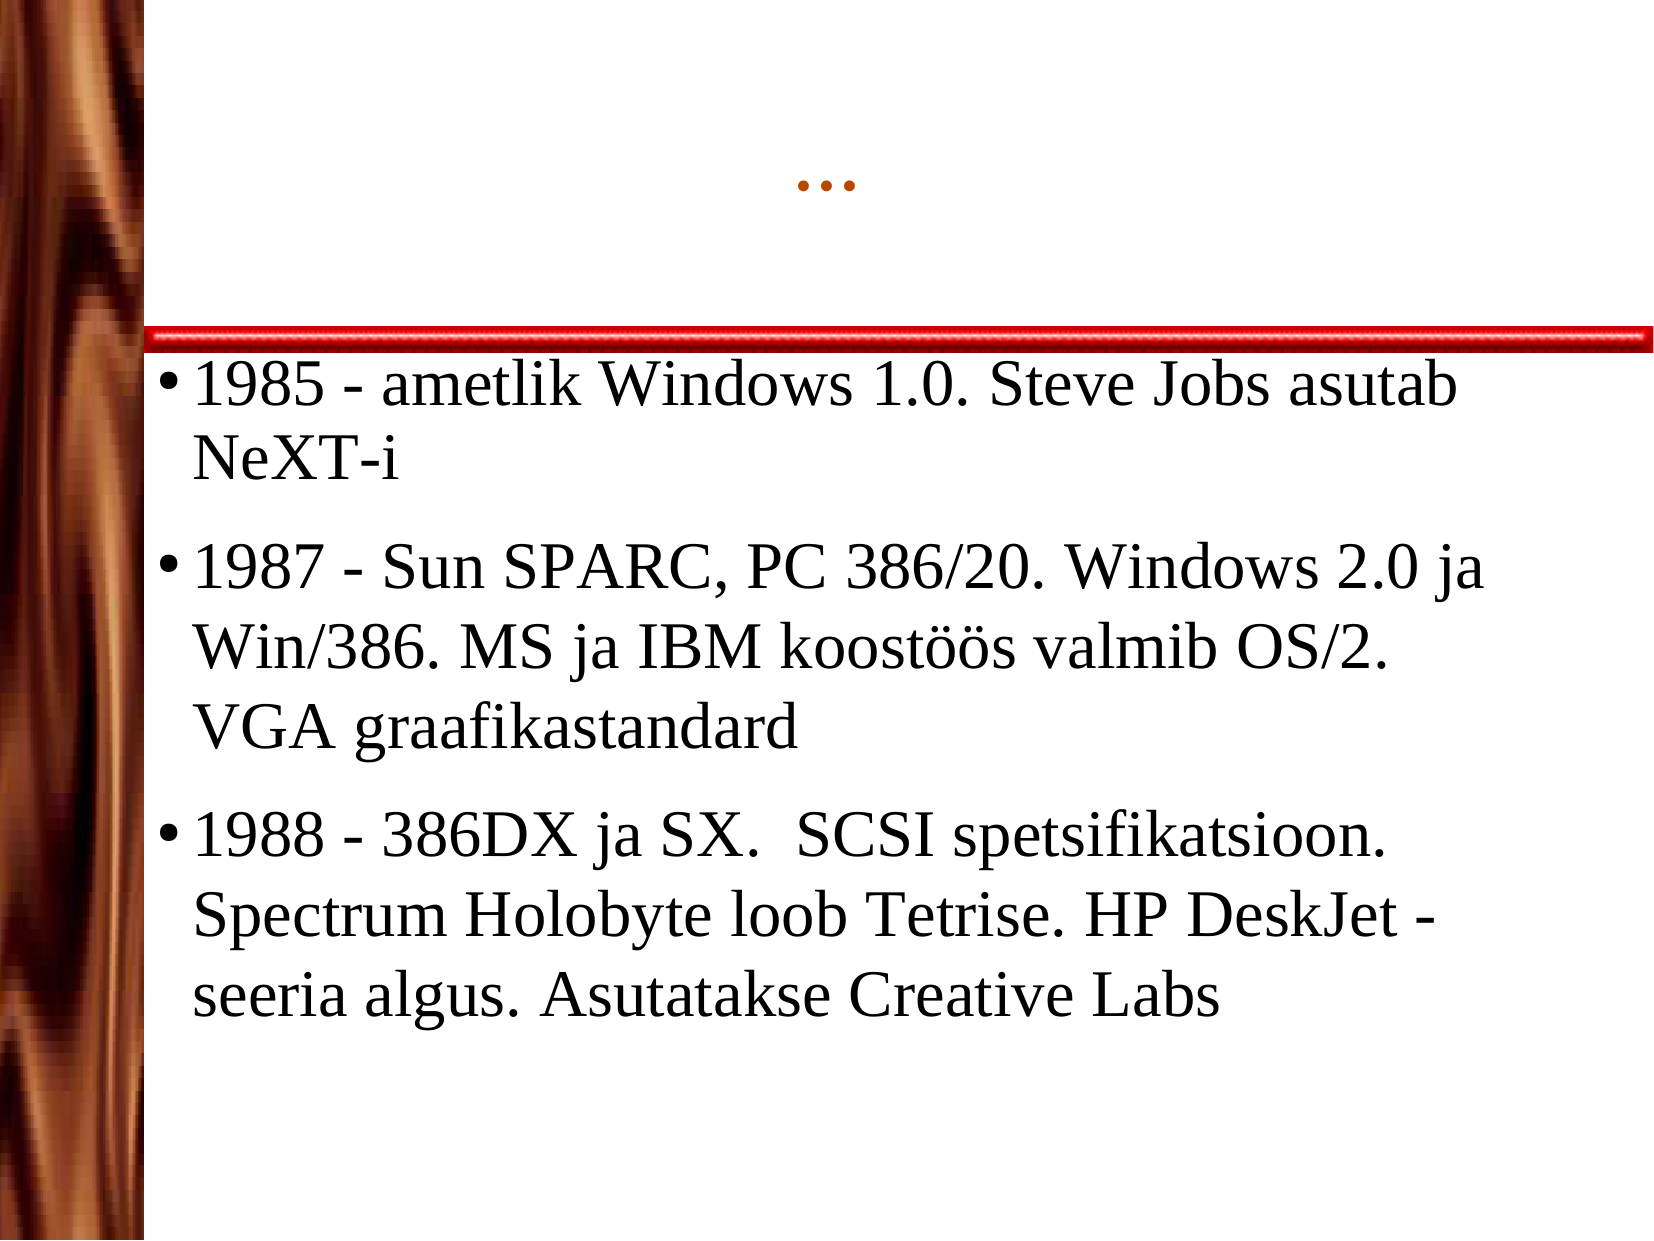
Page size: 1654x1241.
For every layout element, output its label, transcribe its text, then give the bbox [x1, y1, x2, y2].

picture [0, 0, 1654, 1240]
list 1985 - ametlik Windows 1.0. Steve Jobs asutab NeXT-i 1987 - Sun SPARC, PC 386/20. Windows 2.0 ja Win/386. MS ja IBM koostöös valmib OS/2. VGA graafikastandard 1988 - 386DX ja SX. SCSI spetsifikatsioon. Spectrum Holobyte loob Tetrise. HP DeskJet -seeria algus. Asutatakse Creative Labs [121, 344, 1533, 1126]
title ... [121, 100, 1533, 312]
